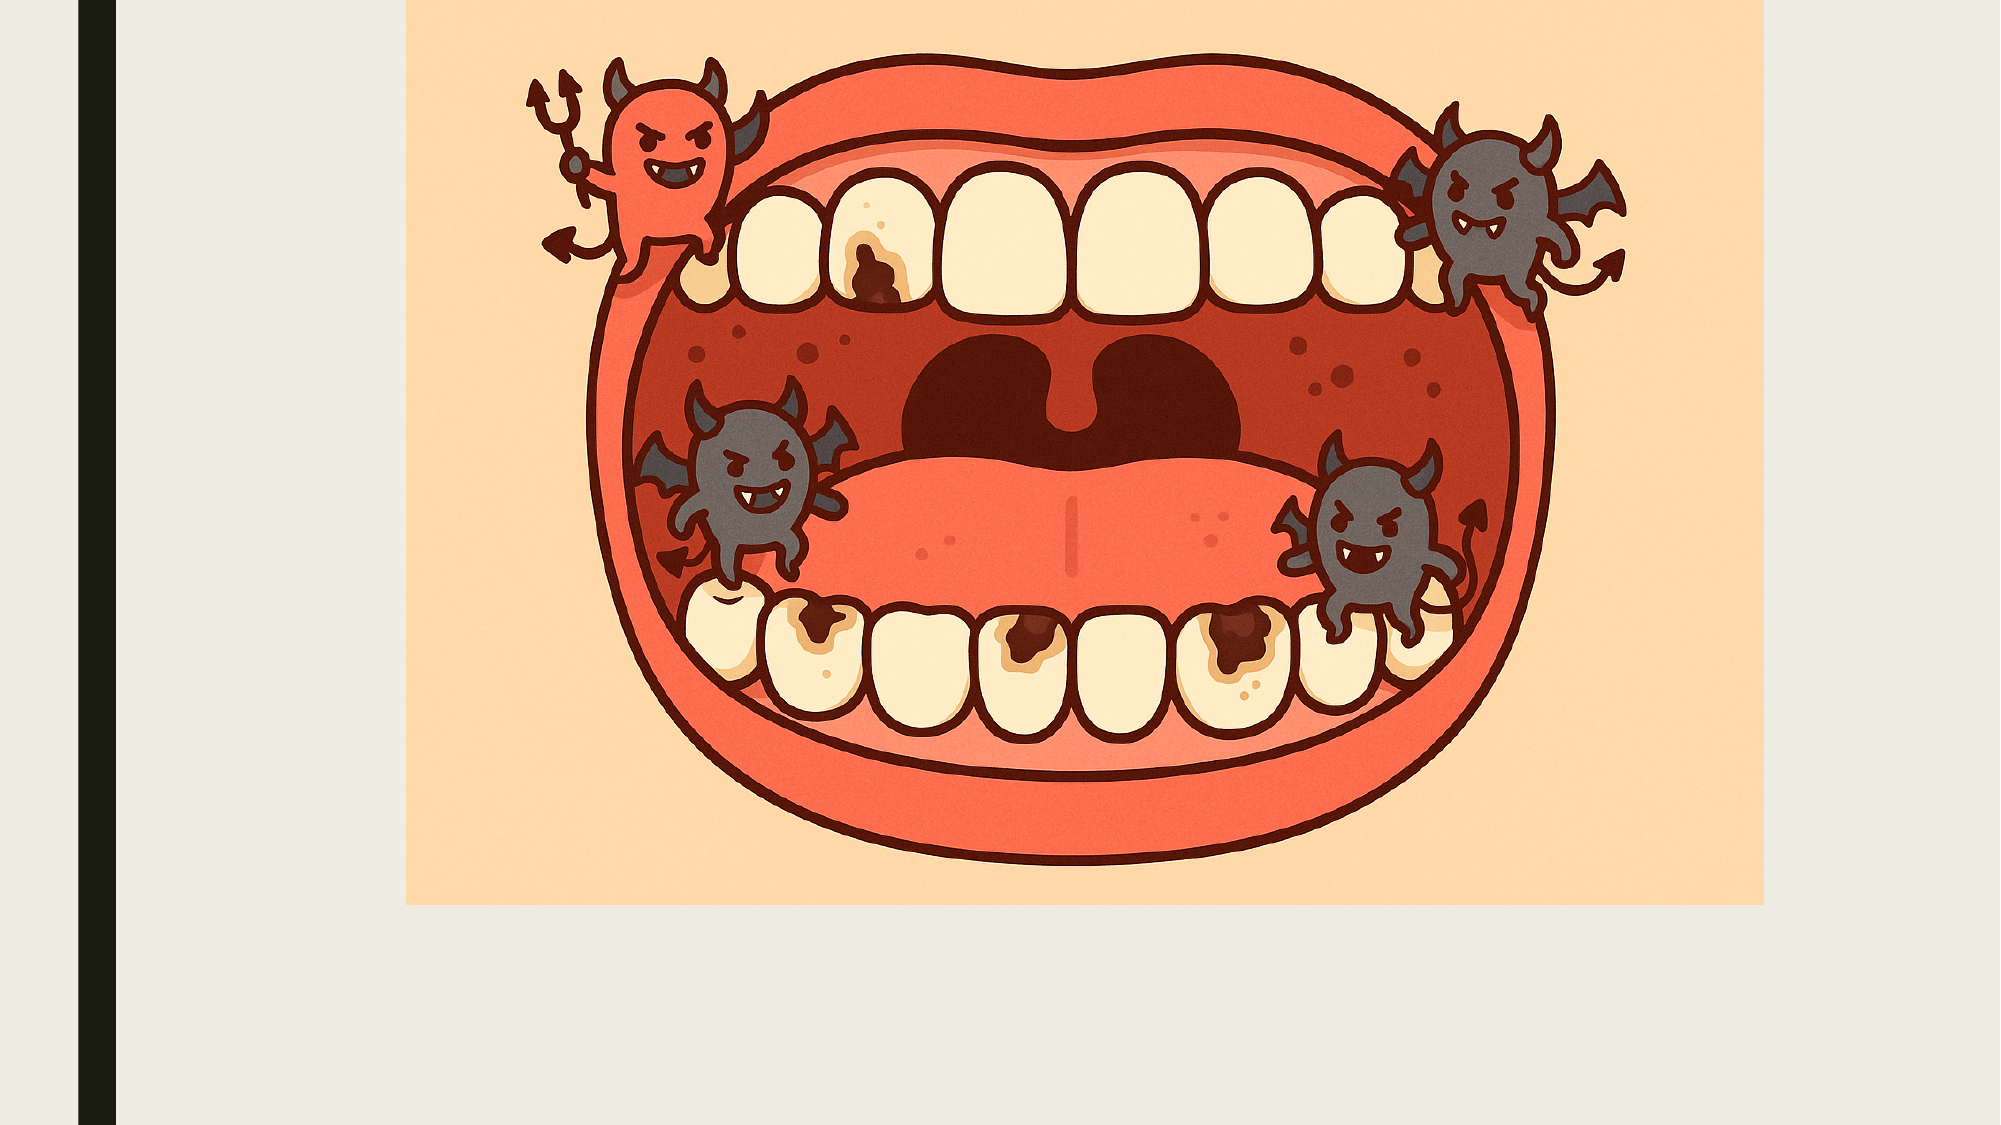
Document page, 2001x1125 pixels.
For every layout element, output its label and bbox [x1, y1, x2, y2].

picture [406, 0, 1764, 905]
